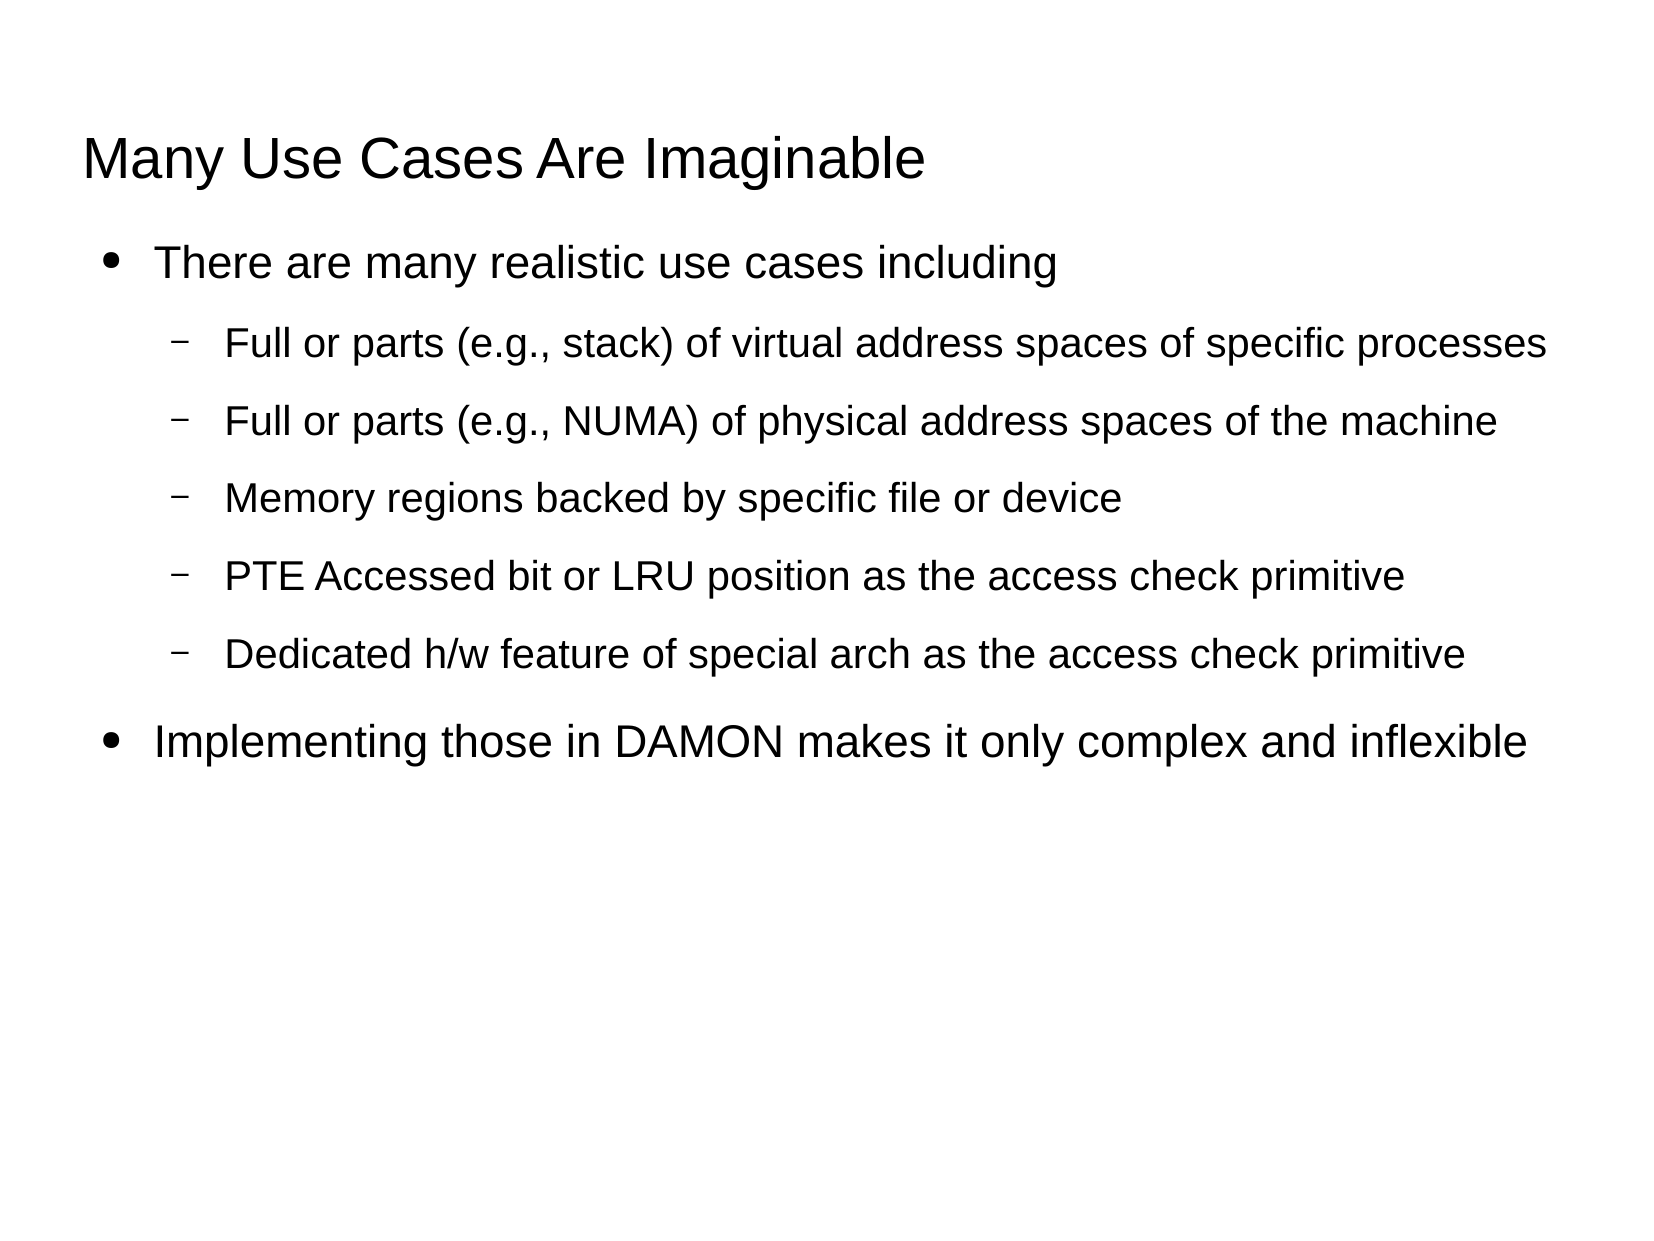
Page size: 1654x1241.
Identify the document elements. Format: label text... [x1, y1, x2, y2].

list There are many realistic use cases including Full or parts (e.g., stack) of virtual address spaces of specific processes Full or parts (e.g., NUMA) of physical address spaces of the machine Memory regions backed by specific file or device PTE Accessed bit or LRU position as the access check primitive Dedicated h/w feature of special arch as the access check primitive Implementing those in DAMON makes it only complex and inflexible [82, 236, 1571, 1111]
title Many Use Cases Are Imaginable [82, 108, 1571, 210]
